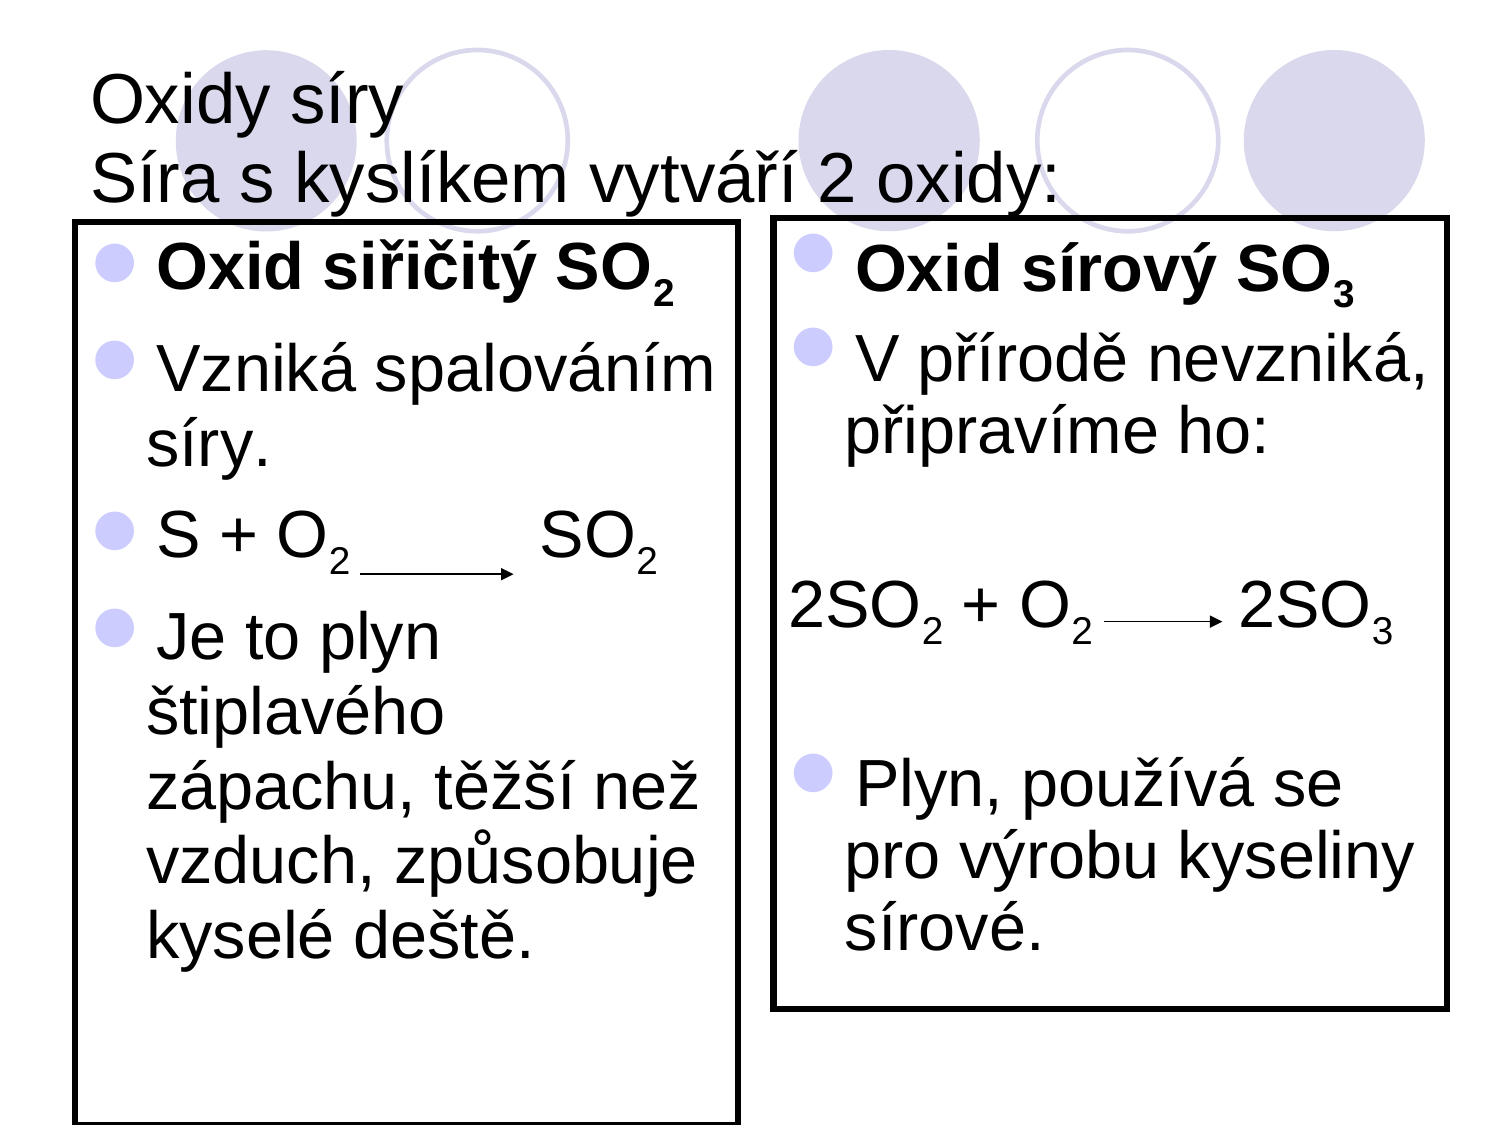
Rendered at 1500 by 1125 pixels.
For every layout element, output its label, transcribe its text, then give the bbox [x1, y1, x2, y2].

title Oxidy síry Síra s kyslíkem vytváří 2 oxidy: [75, 45, 1426, 233]
text_box Oxid sírový SO3 V přírodě nevzniká, připravíme ho: 2SO2 + O2 2SO3 Plyn, používá se pro výrobu kyseliny sírové. [773, 217, 1447, 1010]
list Oxid siřičitý SO2 Vzniká spalováním síry. S + O2 SO2 Je to plyn štiplavého zápachu, těžší než vzduch, způsobuje kyselé deště. [74, 221, 739, 1125]
